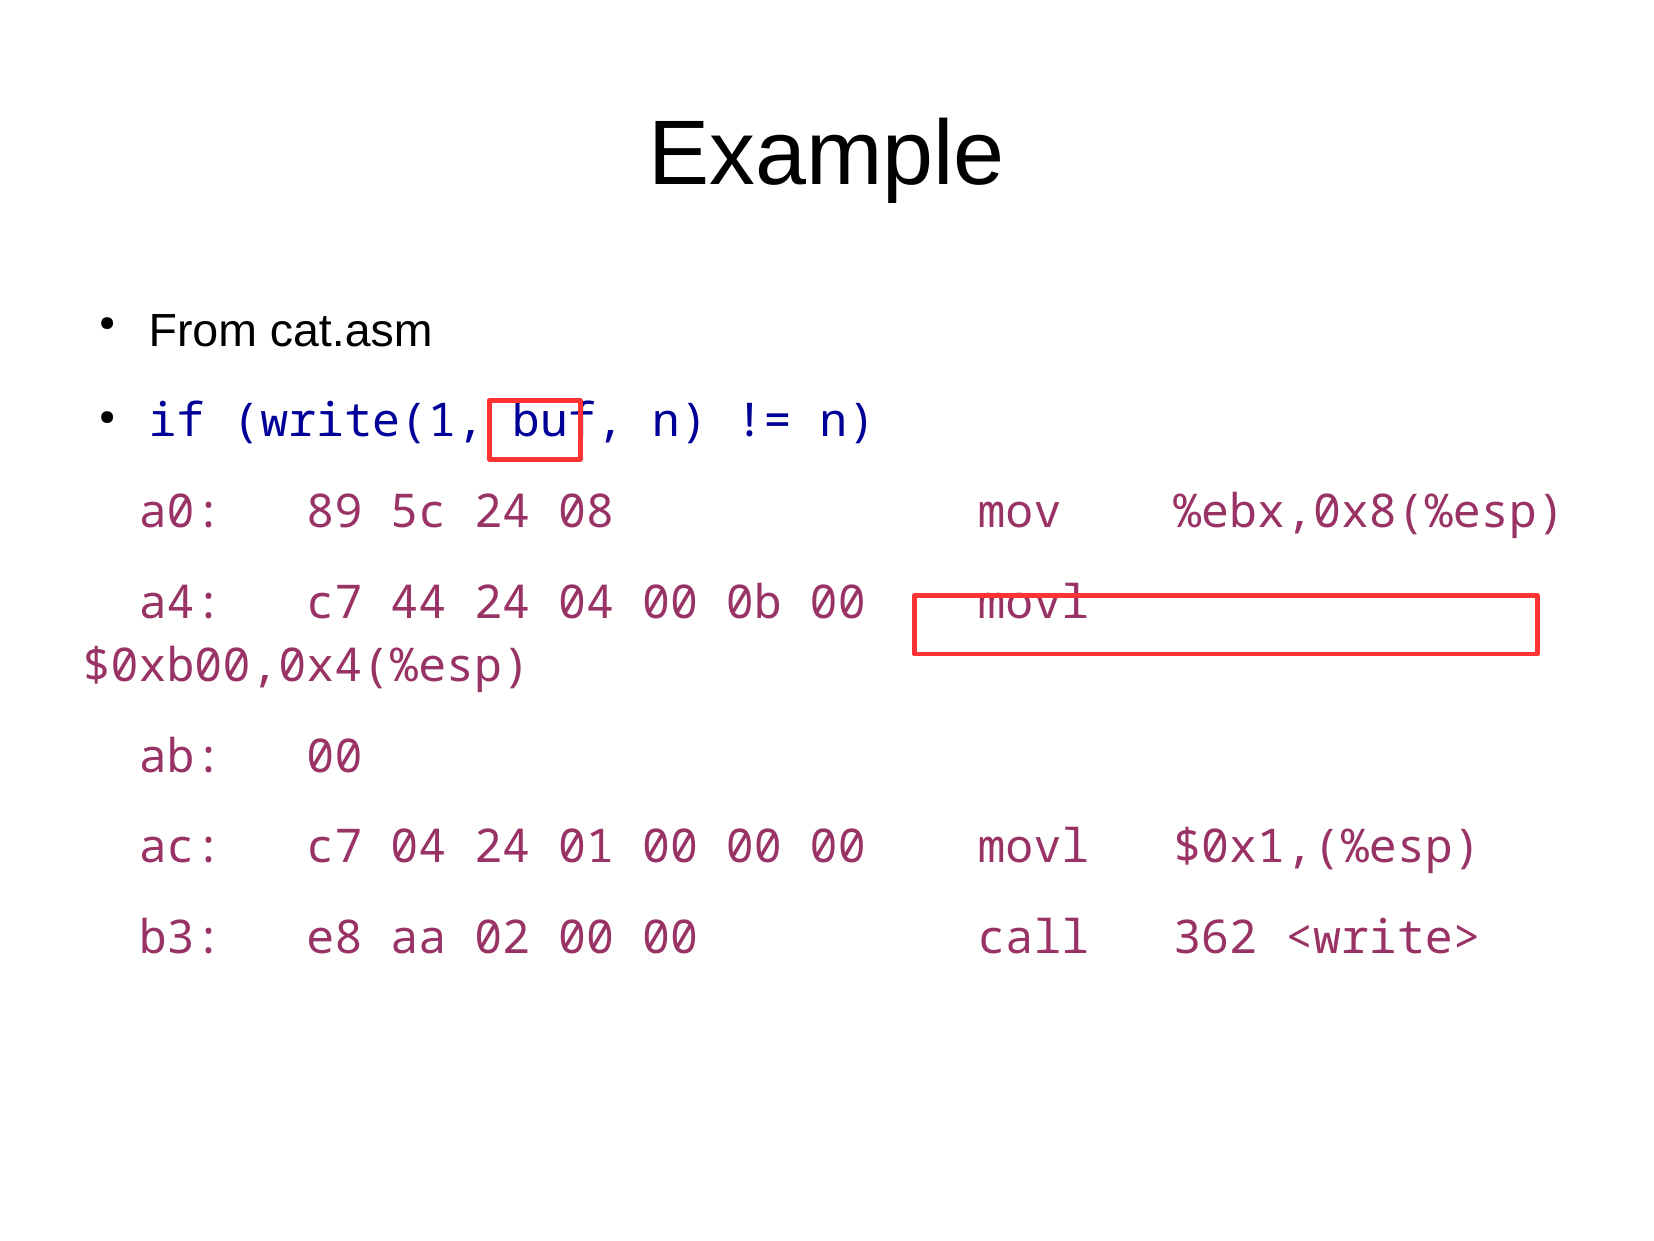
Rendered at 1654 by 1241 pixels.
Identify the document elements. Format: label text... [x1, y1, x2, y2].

title Example [82, 49, 1571, 257]
list From cat.asm if (write(1, buf, n) != n) a0: 89 5c 24 08 mov %ebx,0x8(%esp) a4: c7 44 24 04 00 0b 00 movl $0xb00,0x4(%esp) ab: 00 ac: c7 04 24 01 00 00 00 movl $0x1,(%esp) b3: e8 aa 02 00 00 call 362 <write> [82, 290, 1571, 1010]
